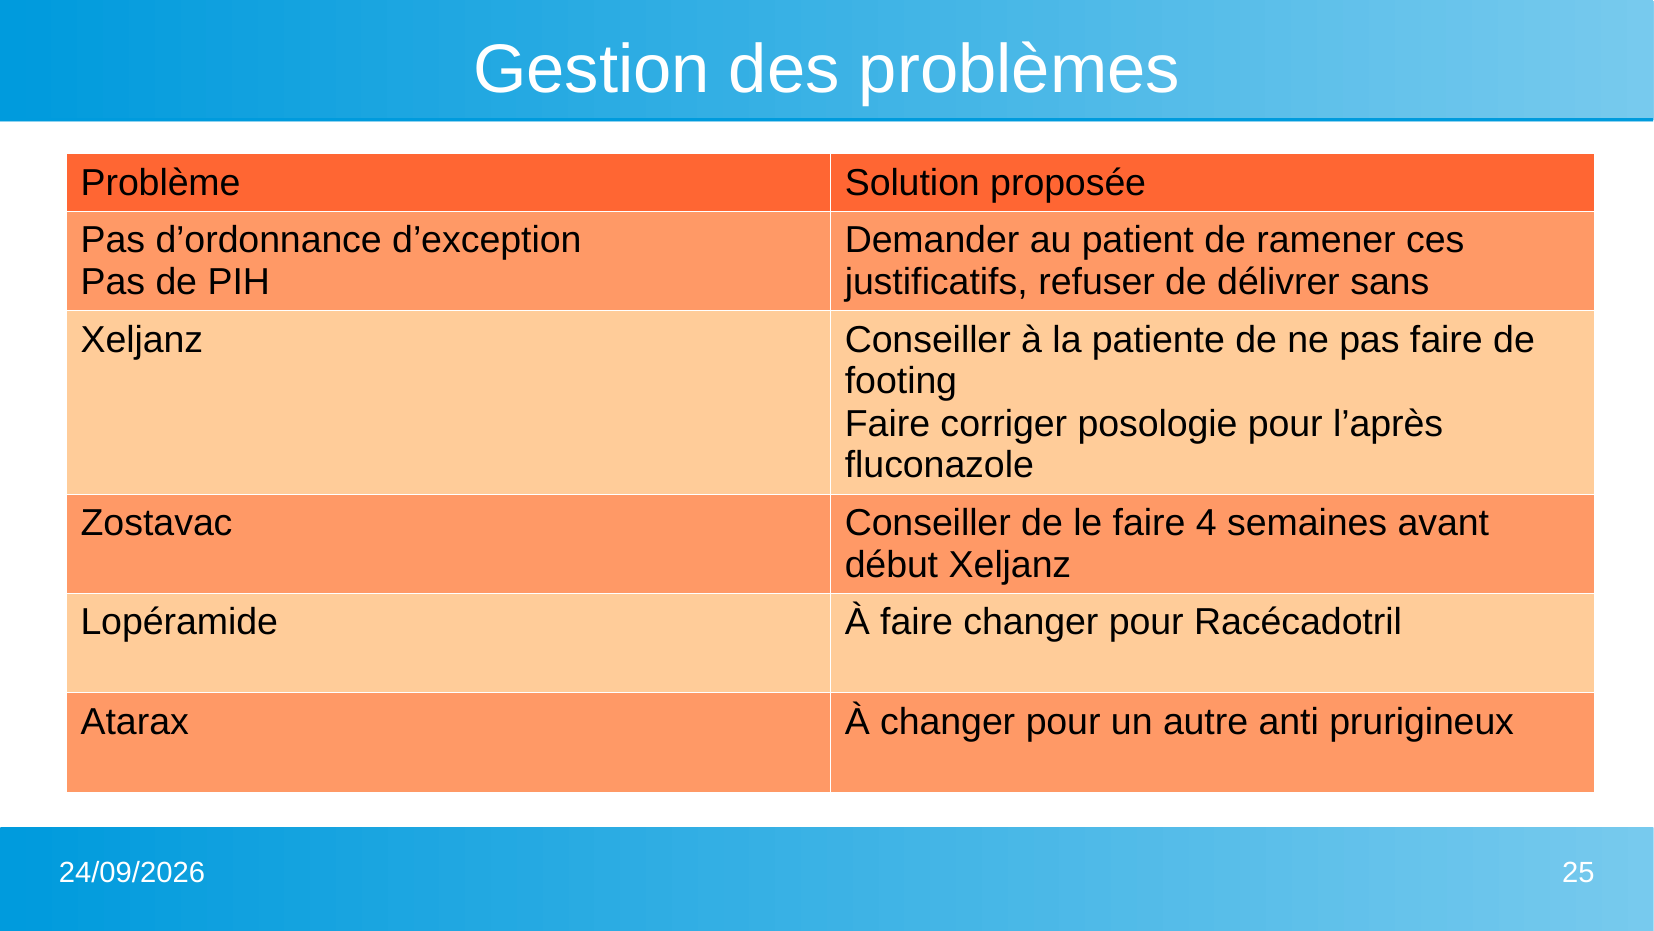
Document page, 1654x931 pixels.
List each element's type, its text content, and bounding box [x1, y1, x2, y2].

title Gestion des problèmes [59, 29, 1595, 108]
table_cell Zostavac [67, 495, 830, 593]
table_cell Conseiller de le faire 4 semaines avant début Xeljanz [831, 495, 1594, 593]
table_header Problème [67, 154, 830, 211]
table_cell Lopéramide [67, 594, 830, 692]
table_cell À faire changer pour Racécadotril [831, 594, 1594, 692]
table_cell Demander au patient de ramener ces justificatifs, refuser de délivrer sans [831, 212, 1594, 310]
table_cell Conseiller à la patiente de ne pas faire de footing Faire corriger posologie pour l’après fluconazole [831, 311, 1594, 494]
table_cell À changer pour un autre anti prurigineux [831, 693, 1594, 792]
table_cell Atarax [67, 693, 830, 792]
table_cell Pas d’ordonnance d’exception Pas de PIH [67, 212, 830, 310]
table_header Solution proposée [831, 154, 1594, 211]
table_cell Xeljanz [67, 311, 830, 494]
